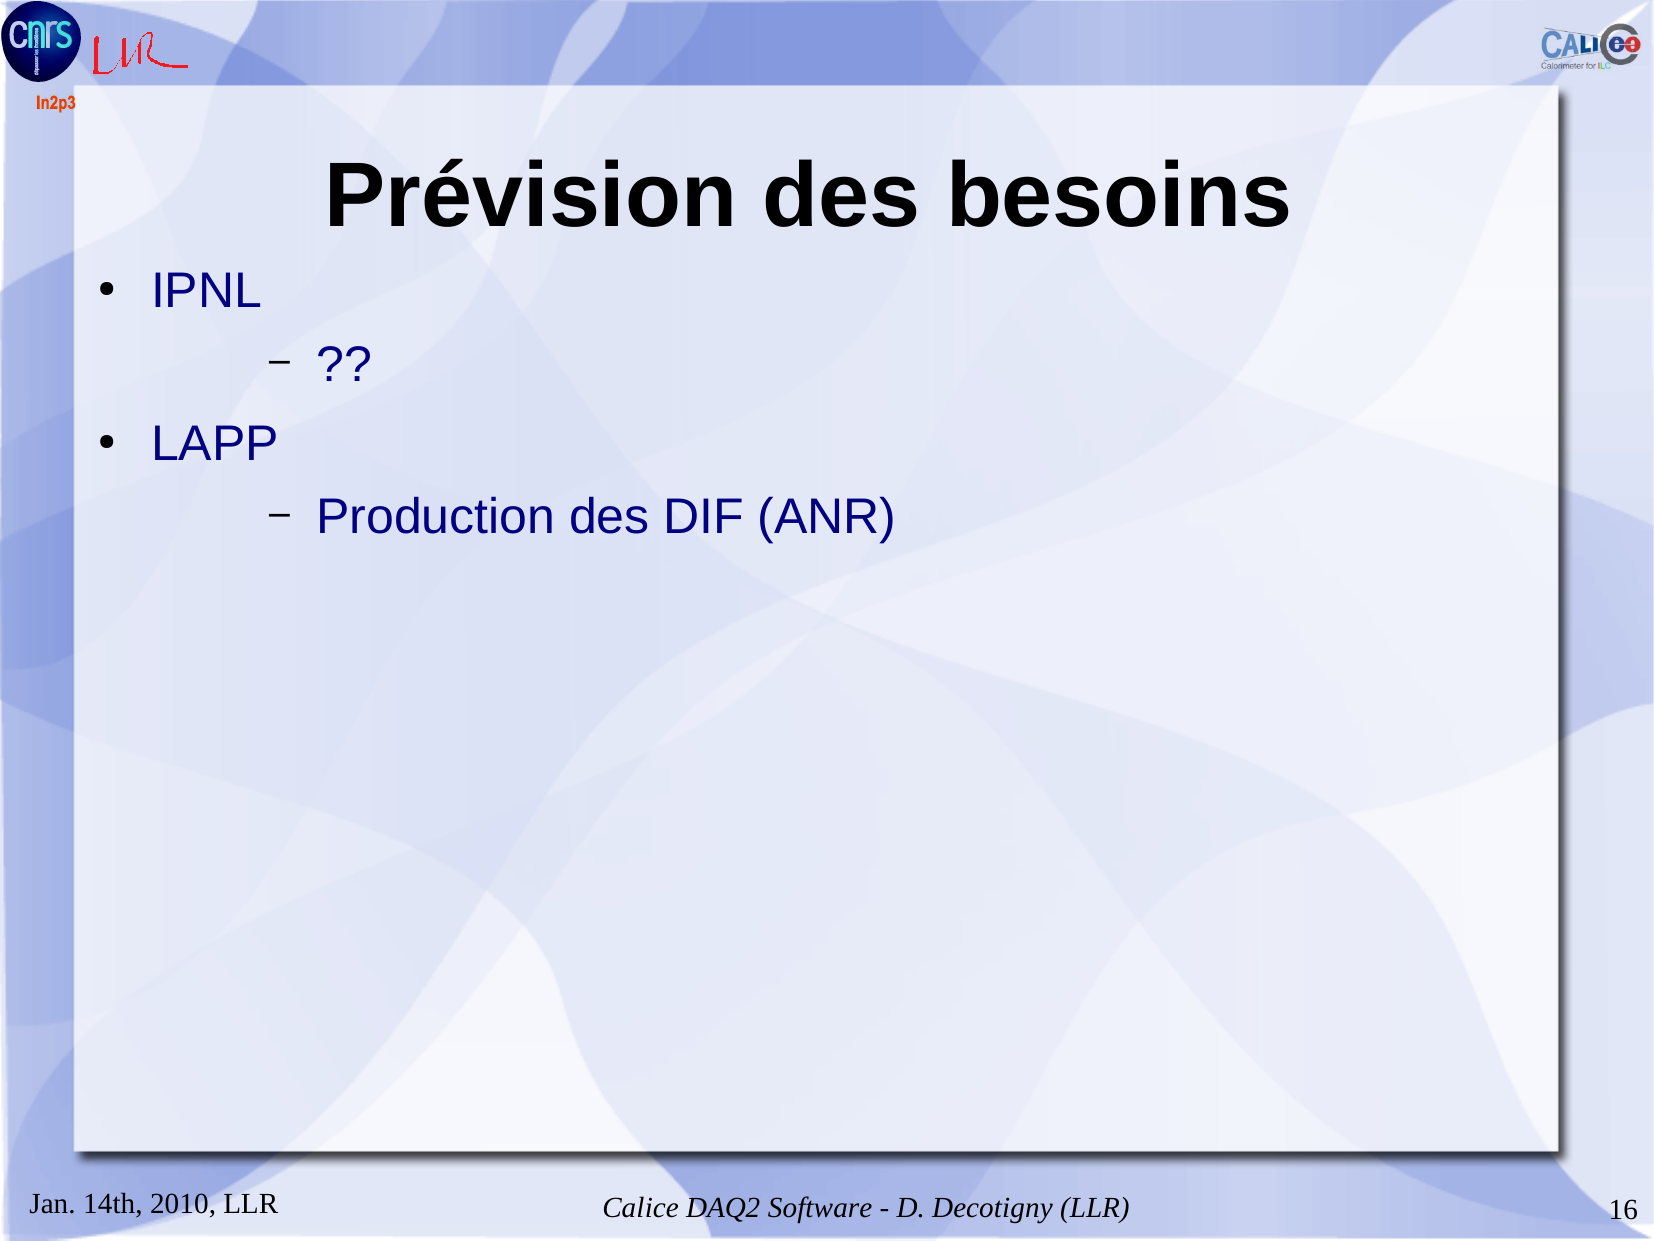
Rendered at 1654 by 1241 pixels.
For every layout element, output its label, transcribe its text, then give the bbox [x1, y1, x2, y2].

list IPNL ?? LAPP Production des DIF (ANR) [80, 262, 1546, 1135]
picture [0, 0, 1654, 1241]
title Prévision des besoins [82, 98, 1536, 262]
